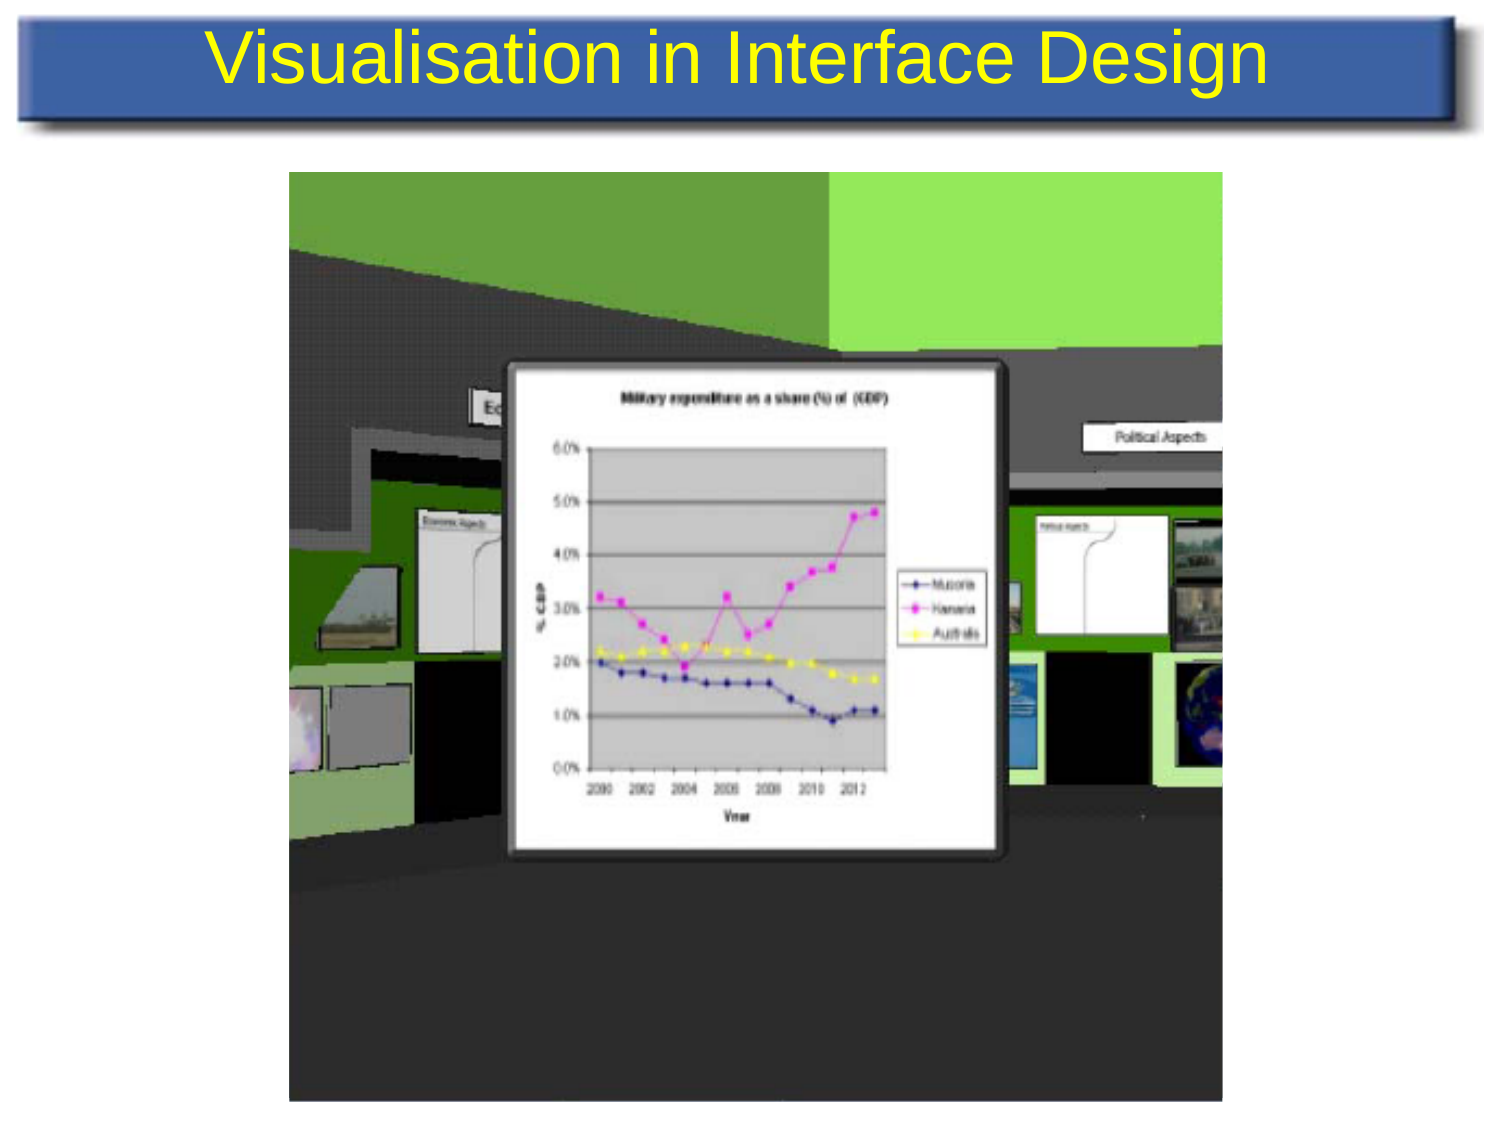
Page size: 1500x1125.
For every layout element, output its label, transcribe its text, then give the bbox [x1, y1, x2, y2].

title Visualisation in Interface Design [100, 0, 1376, 148]
picture [1376, 13, 1484, 141]
picture [289, 172, 1223, 1102]
picture [16, 13, 100, 141]
